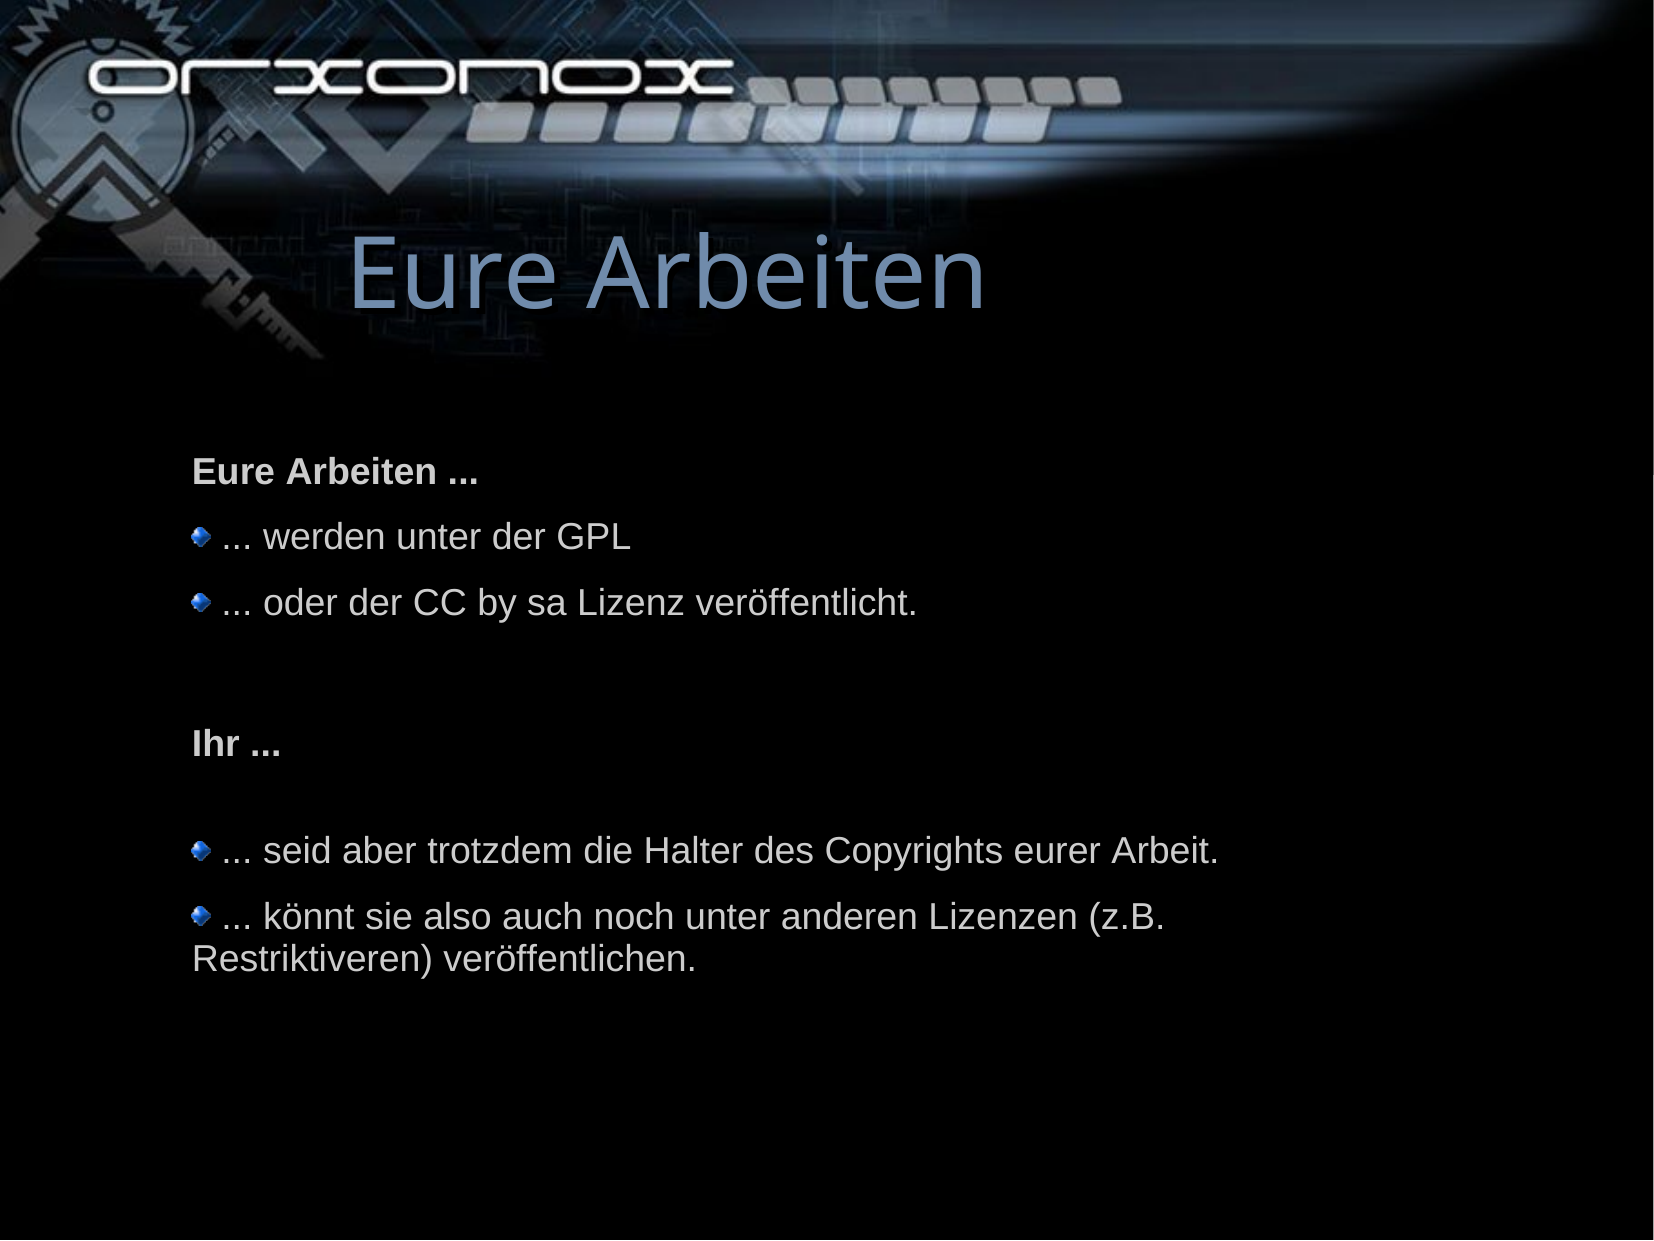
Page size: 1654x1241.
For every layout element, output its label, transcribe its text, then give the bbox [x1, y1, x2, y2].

text_box Eure Arbeiten [330, 194, 1388, 326]
picture [0, 0, 1654, 475]
text_box Eure Arbeiten ... ... werden unter der GPL ... oder der CC by sa Lizenz veröffentlicht. [177, 442, 1329, 631]
text_box Ihr ... ... seid aber trotzdem die Halter des Copyrights eurer Arbeit. ... könnt sie also auch noch unter anderen Lizenzen (z.B. Restriktiveren) veröffentlichen. [177, 714, 1329, 987]
